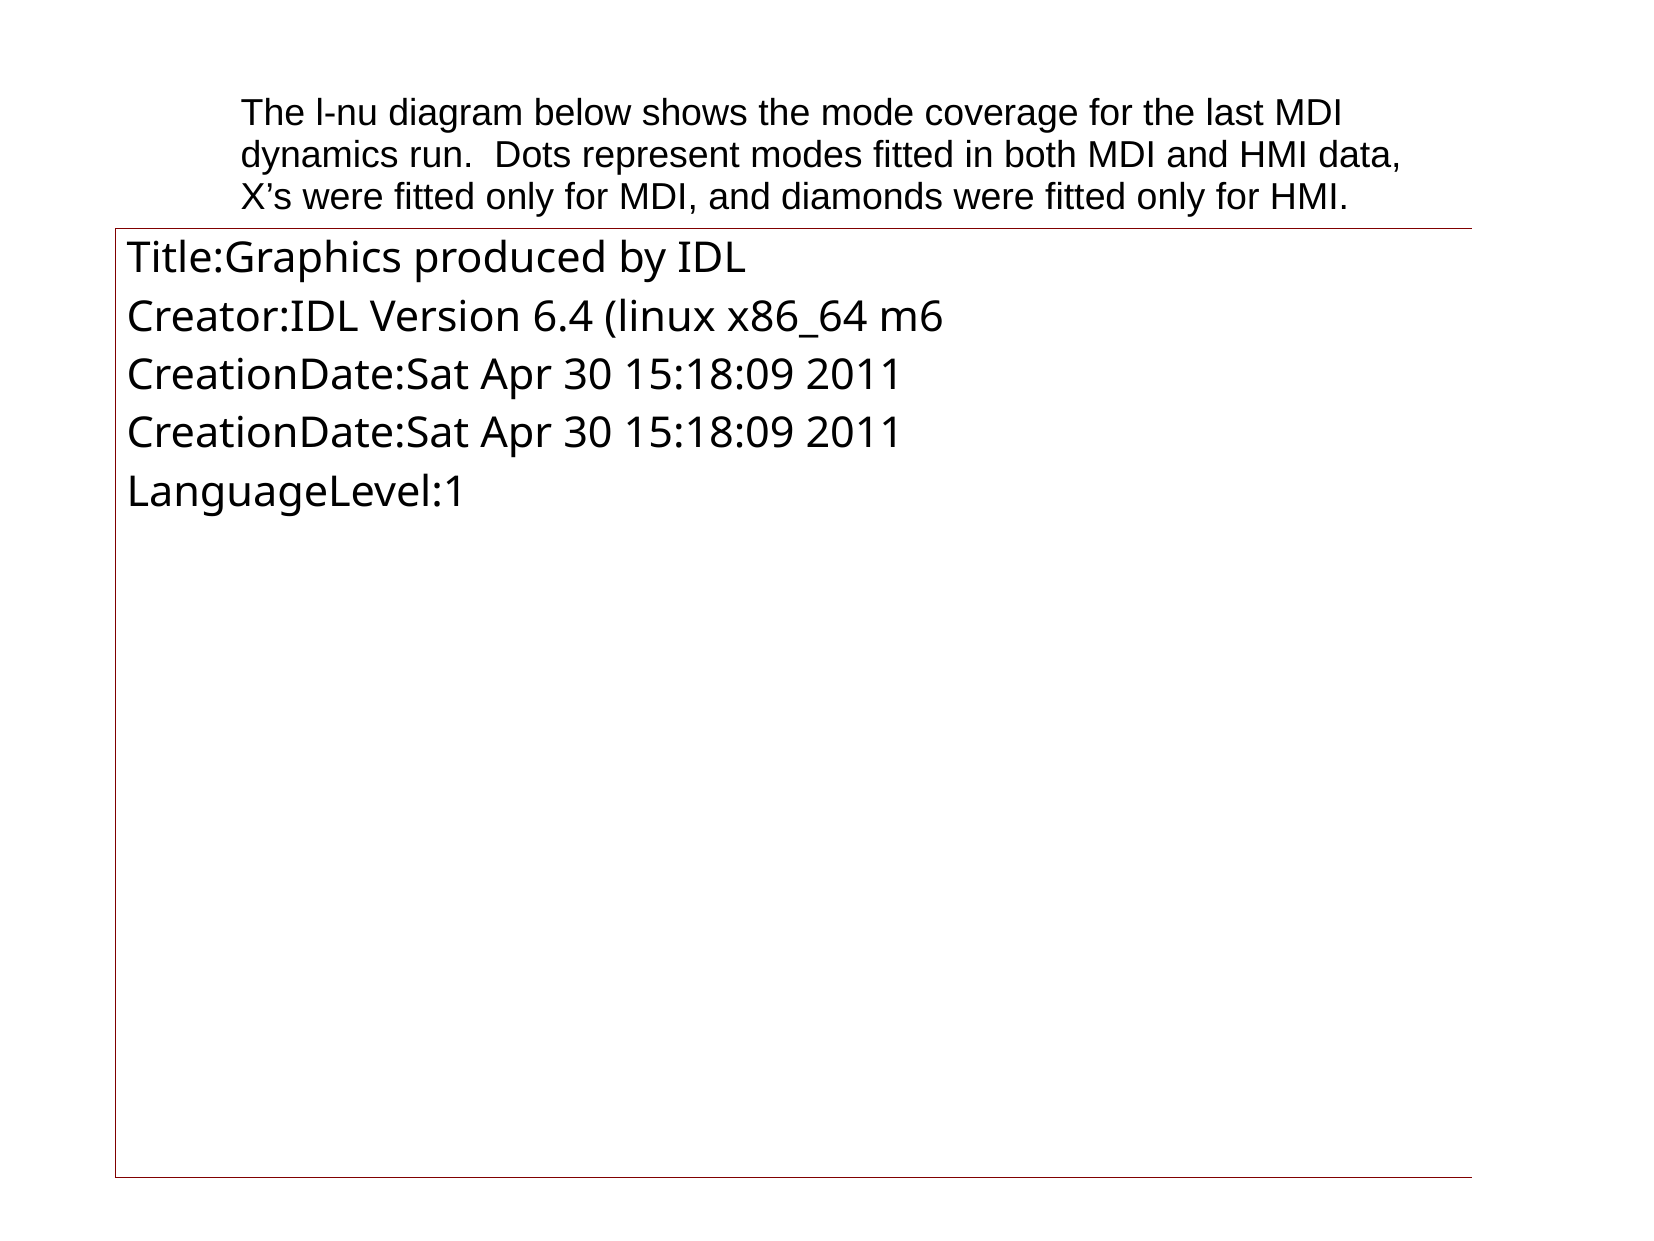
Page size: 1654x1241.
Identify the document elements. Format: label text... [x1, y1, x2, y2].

picture [112, 225, 1472, 1178]
text_box The l-nu diagram below shows the mode coverage for the last MDI dynamics run. Dots represent modes fitted in both MDI and HMI data, X’s were fitted only for MDI, and diamonds were fitted only for HMI. [225, 84, 1428, 225]
